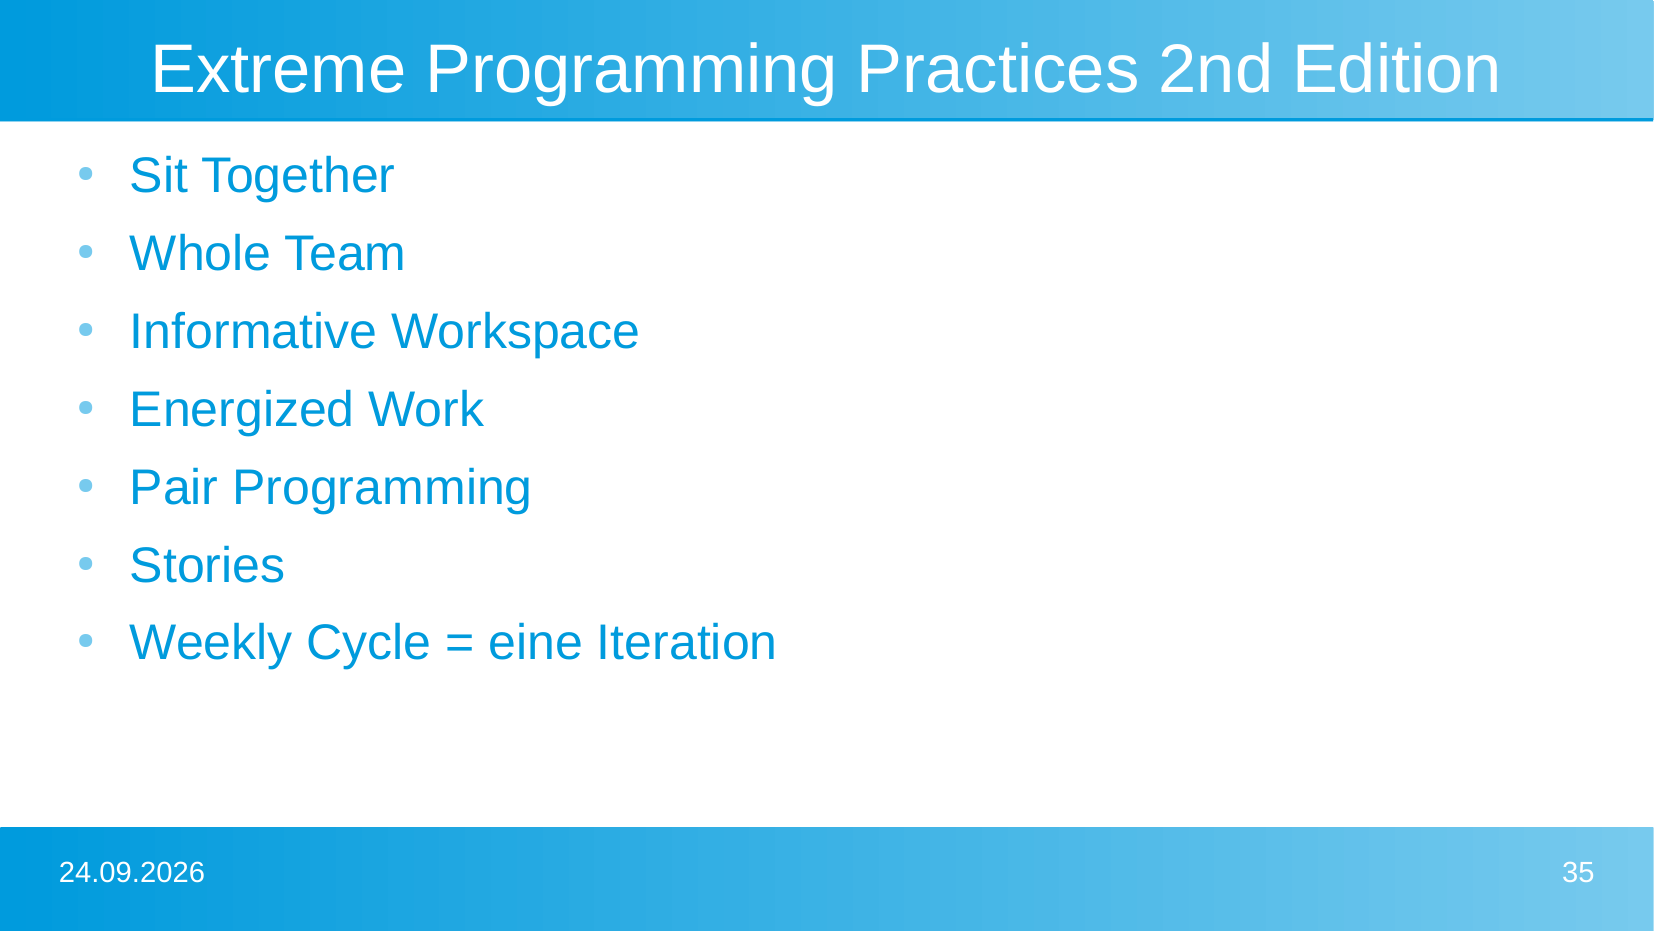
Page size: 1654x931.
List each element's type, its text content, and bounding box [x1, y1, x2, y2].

list Sit Together Whole Team Informative Workspace Energized Work Pair Programming Stories Weekly Cycle = eine Iteration [59, 147, 1595, 857]
title Extreme Programming Practices 2nd Edition [59, 29, 1595, 108]
